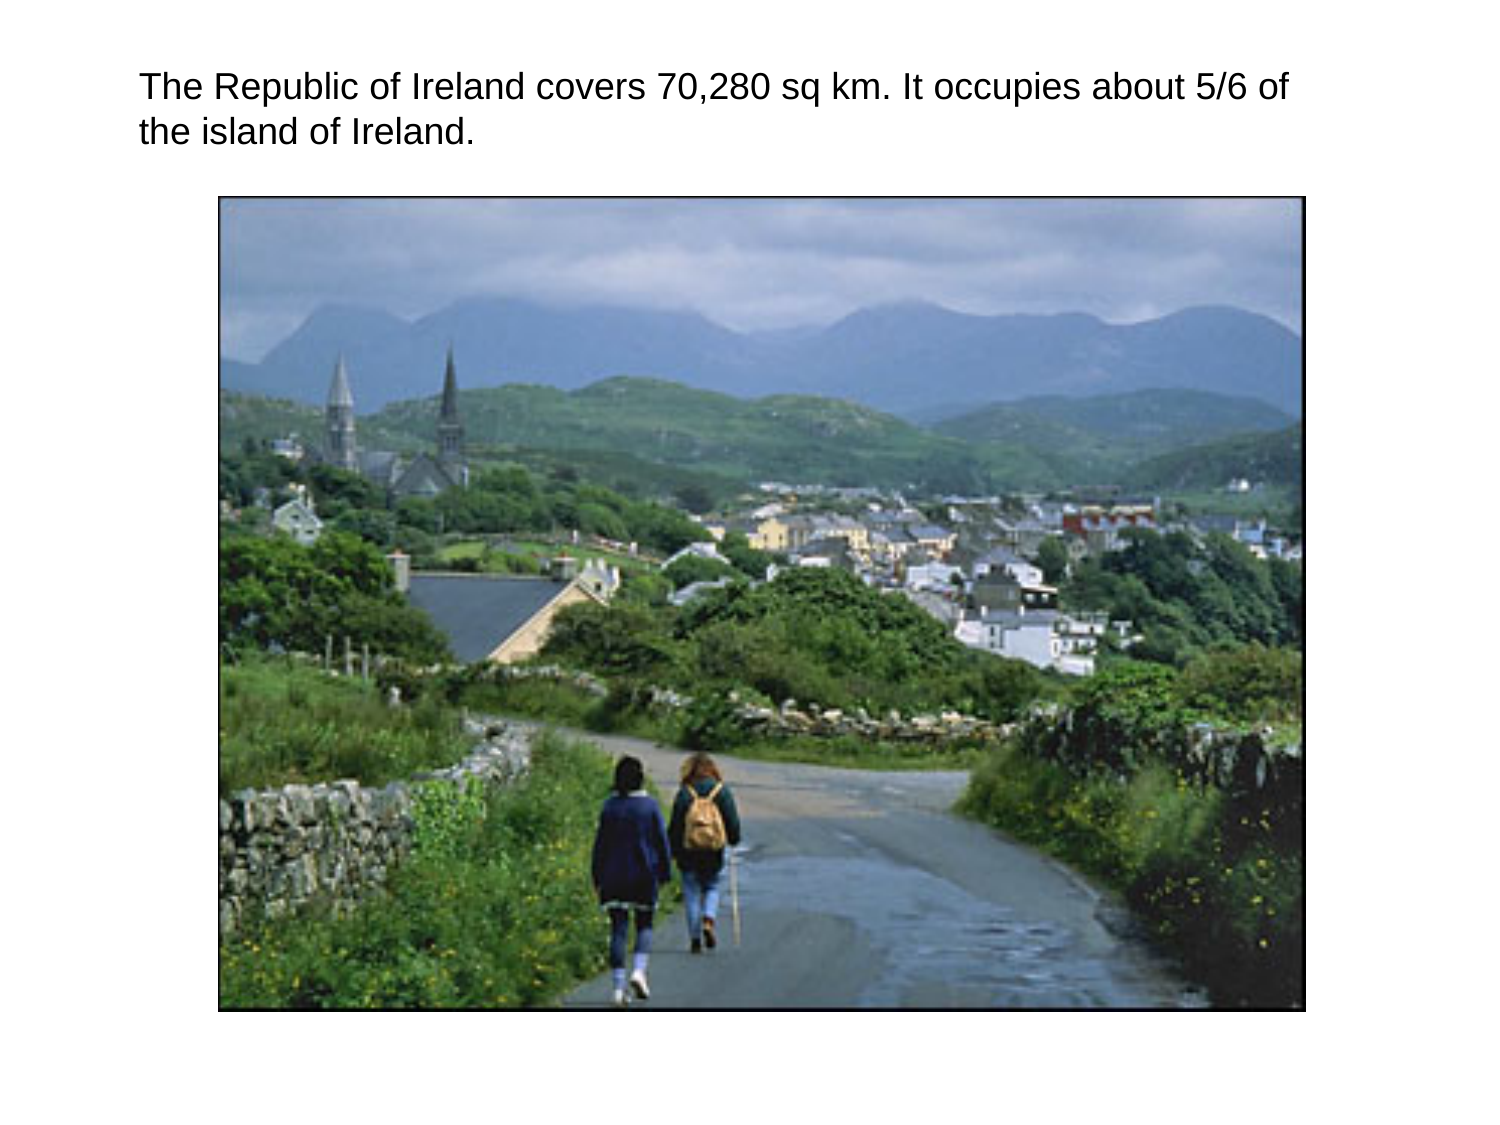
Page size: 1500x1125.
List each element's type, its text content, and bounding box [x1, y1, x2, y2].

text_box The Republic of Ireland covers 70,280 sq km. It occupies about 5/6 of the island of Ireland. [123, 54, 1317, 161]
picture [218, 196, 1306, 1012]
